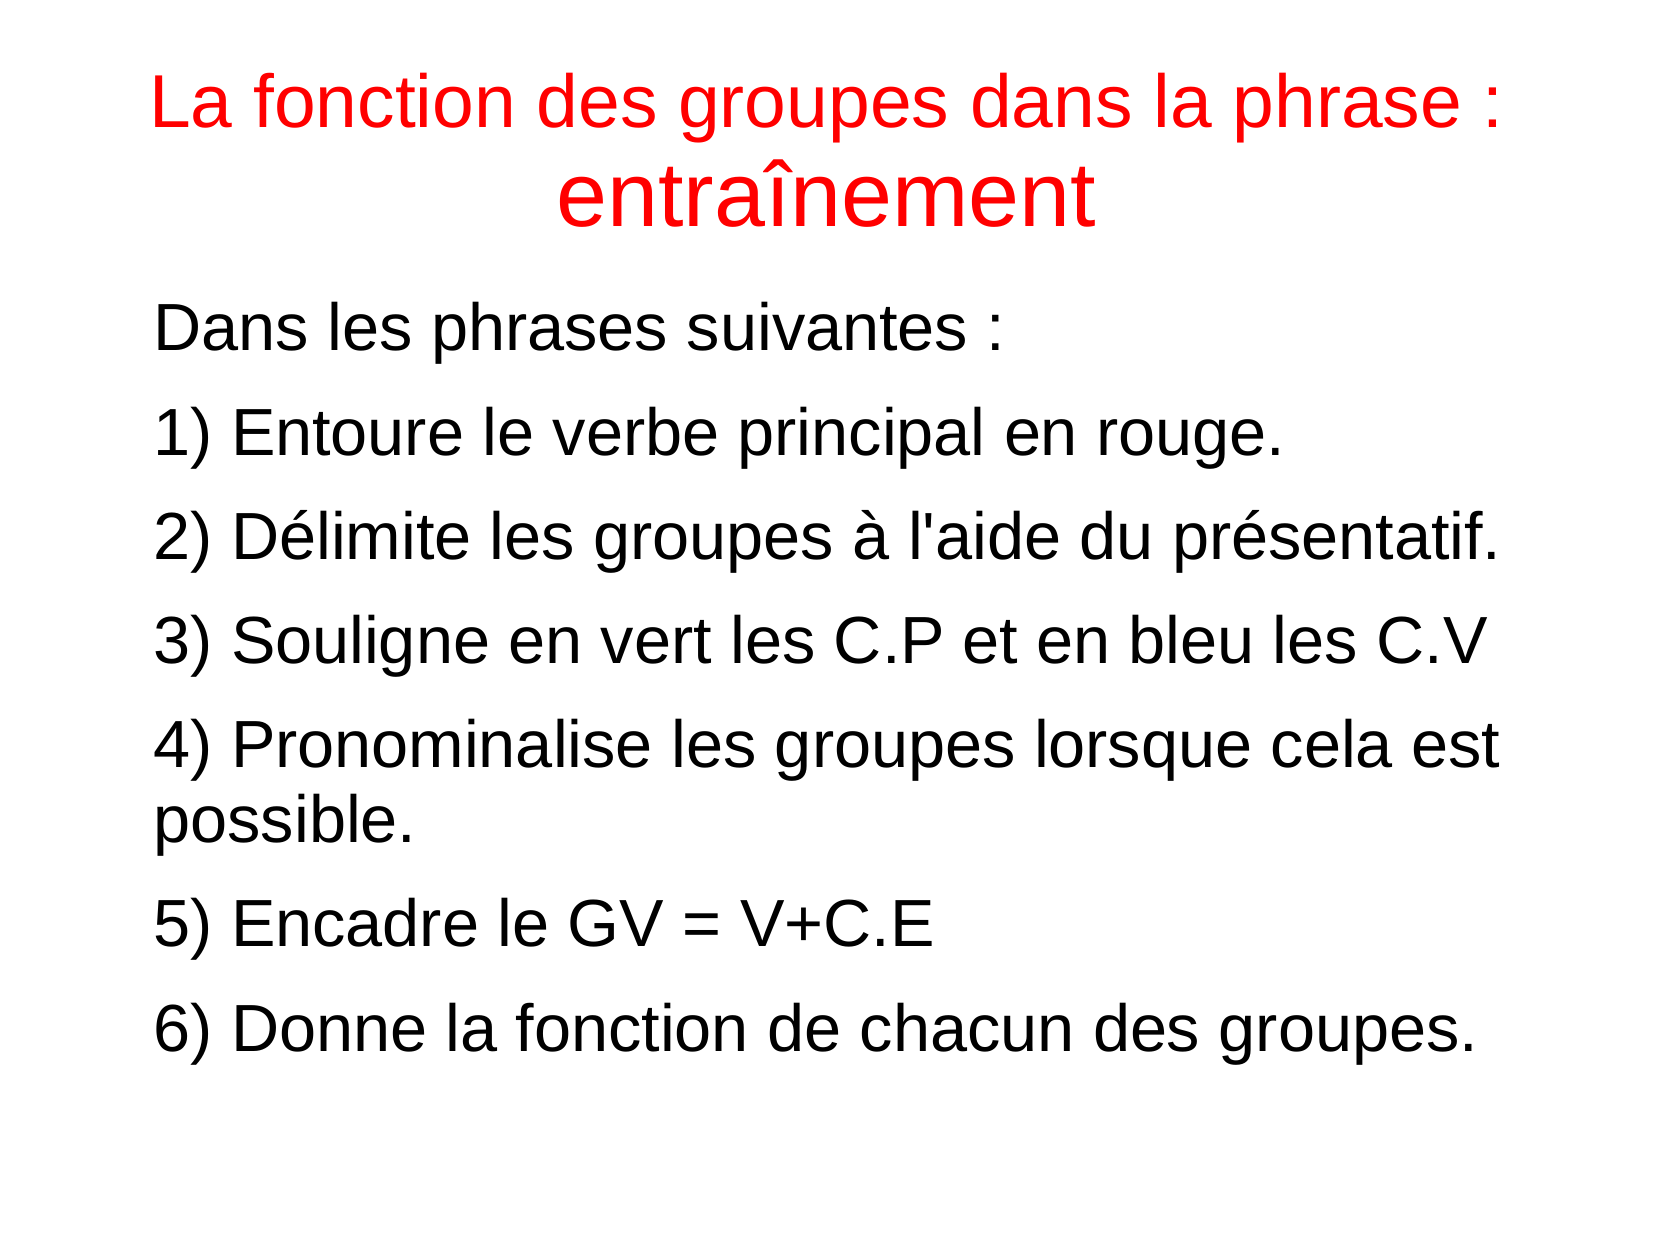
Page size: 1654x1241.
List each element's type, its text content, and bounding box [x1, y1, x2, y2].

list Dans les phrases suivantes : 1) Entoure le verbe principal en rouge. 2) Délimite les groupes à l'aide du présentatif. 3) Souligne en vert les C.P et en bleu les C.V 4) Pronominalise les groupes lorsque cela est possible. 5) Encadre le GV = V+C.E 6) Donne la fonction de chacun des groupes. [82, 290, 1571, 1099]
title La fonction des groupes dans la phrase : entraînement [82, 49, 1571, 257]
